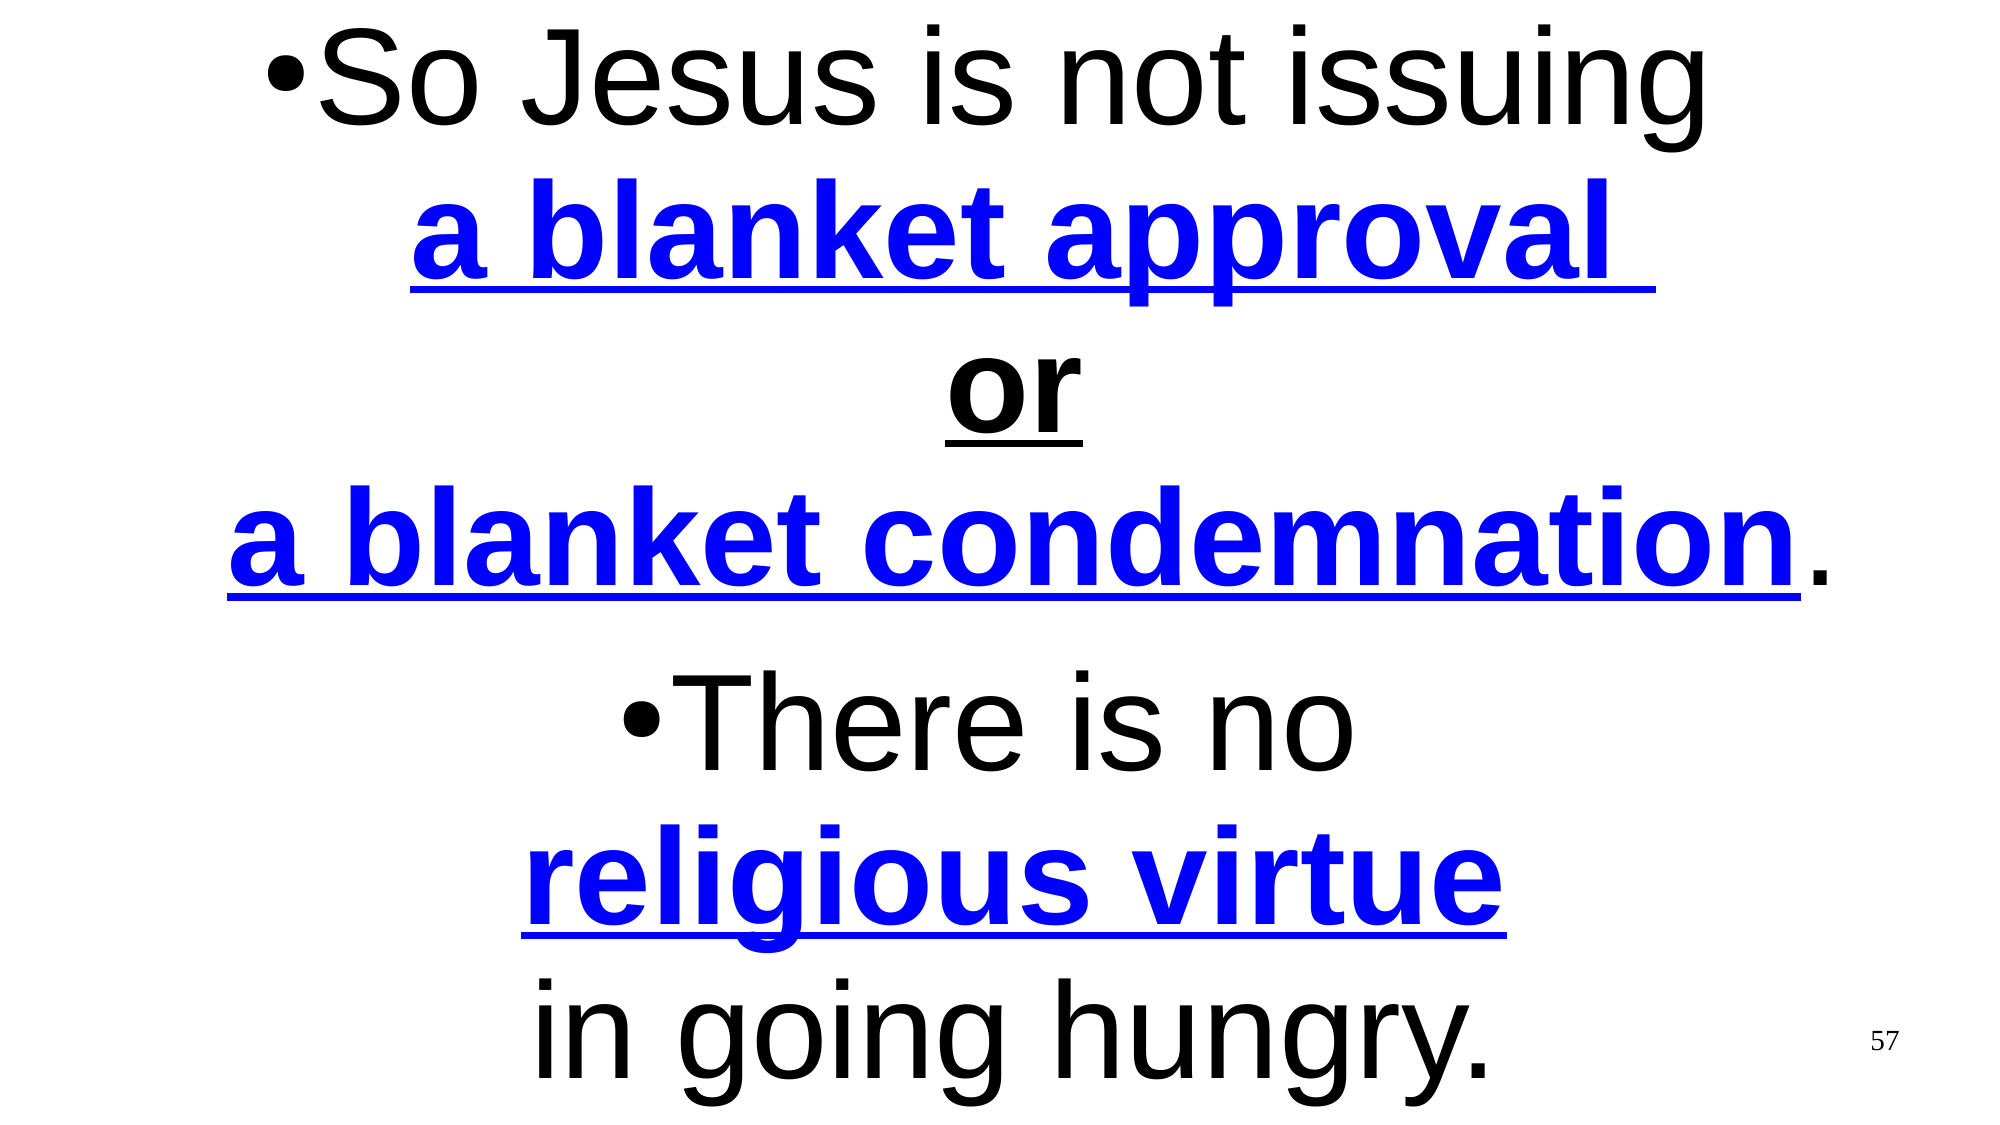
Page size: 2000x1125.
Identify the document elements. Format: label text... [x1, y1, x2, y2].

list So Jesus is not issuing a blanket approval or a blanket condemnation. There is no religious virtue in going hungry. [0, 0, 1996, 1123]
